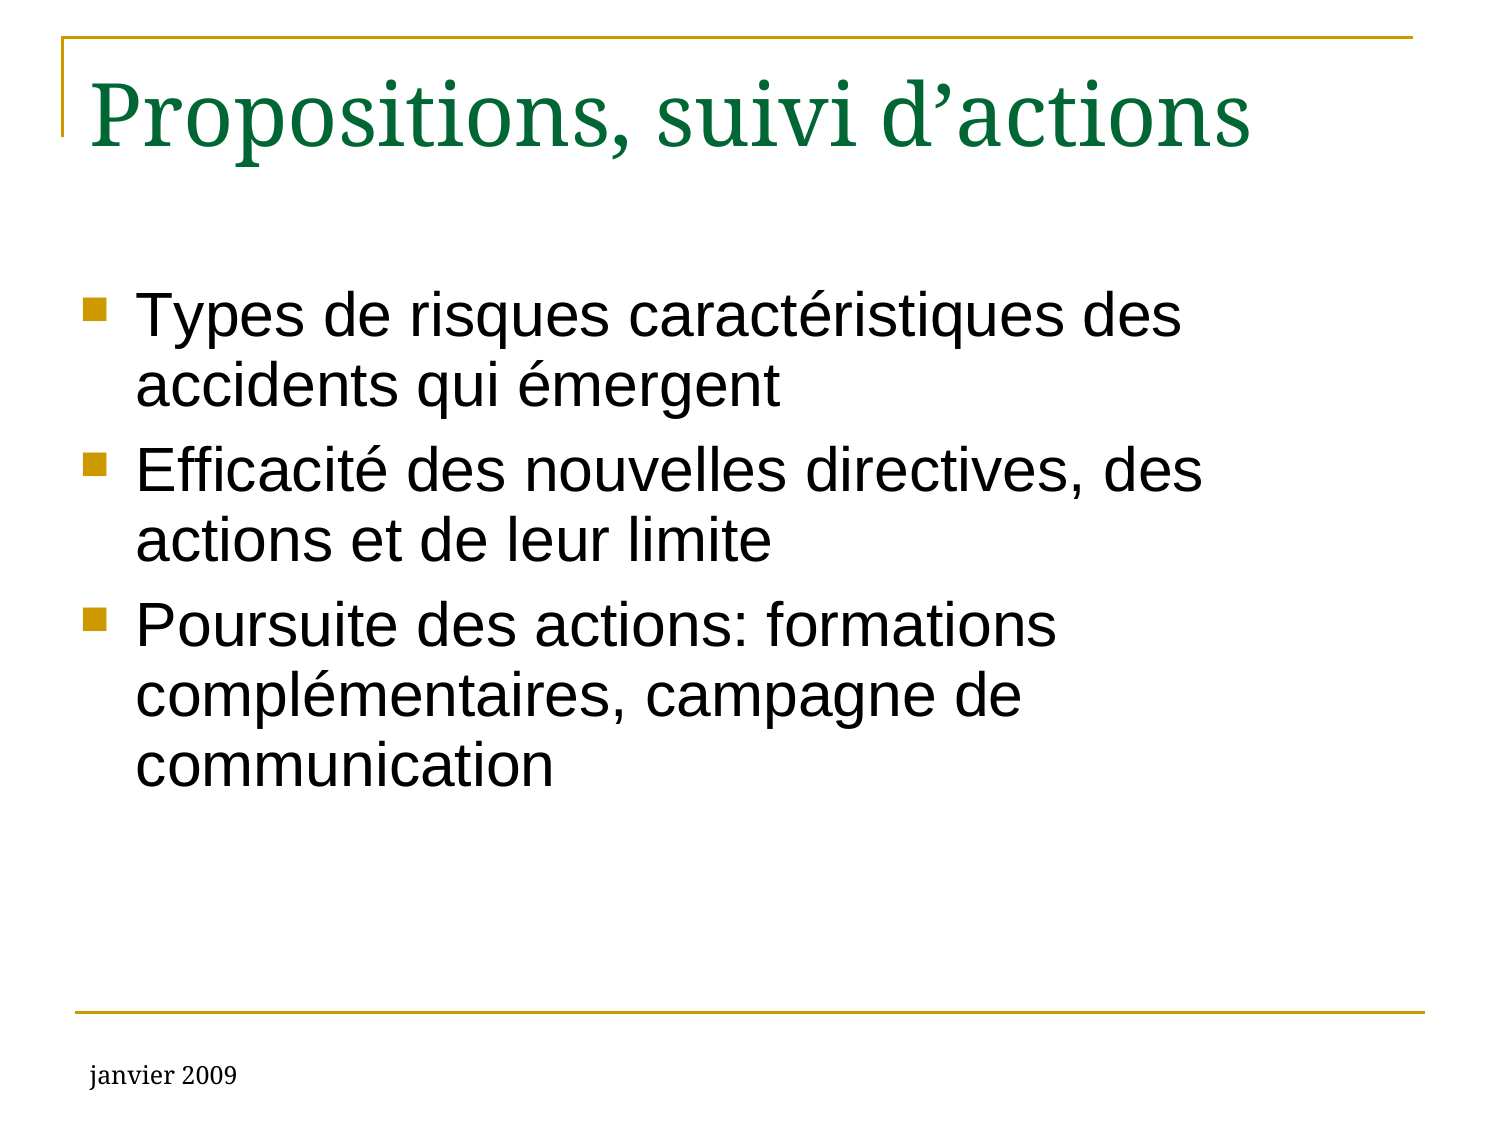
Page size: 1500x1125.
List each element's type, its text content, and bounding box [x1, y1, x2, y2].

title Propositions, suivi d’actions [75, 45, 1426, 233]
list Types de risques caractéristiques des accidents qui émergent Efficacité des nouvelles directives, des actions et de leur limite Poursuite des actions: formations complémentaires, campagne de communication [64, 196, 1415, 939]
